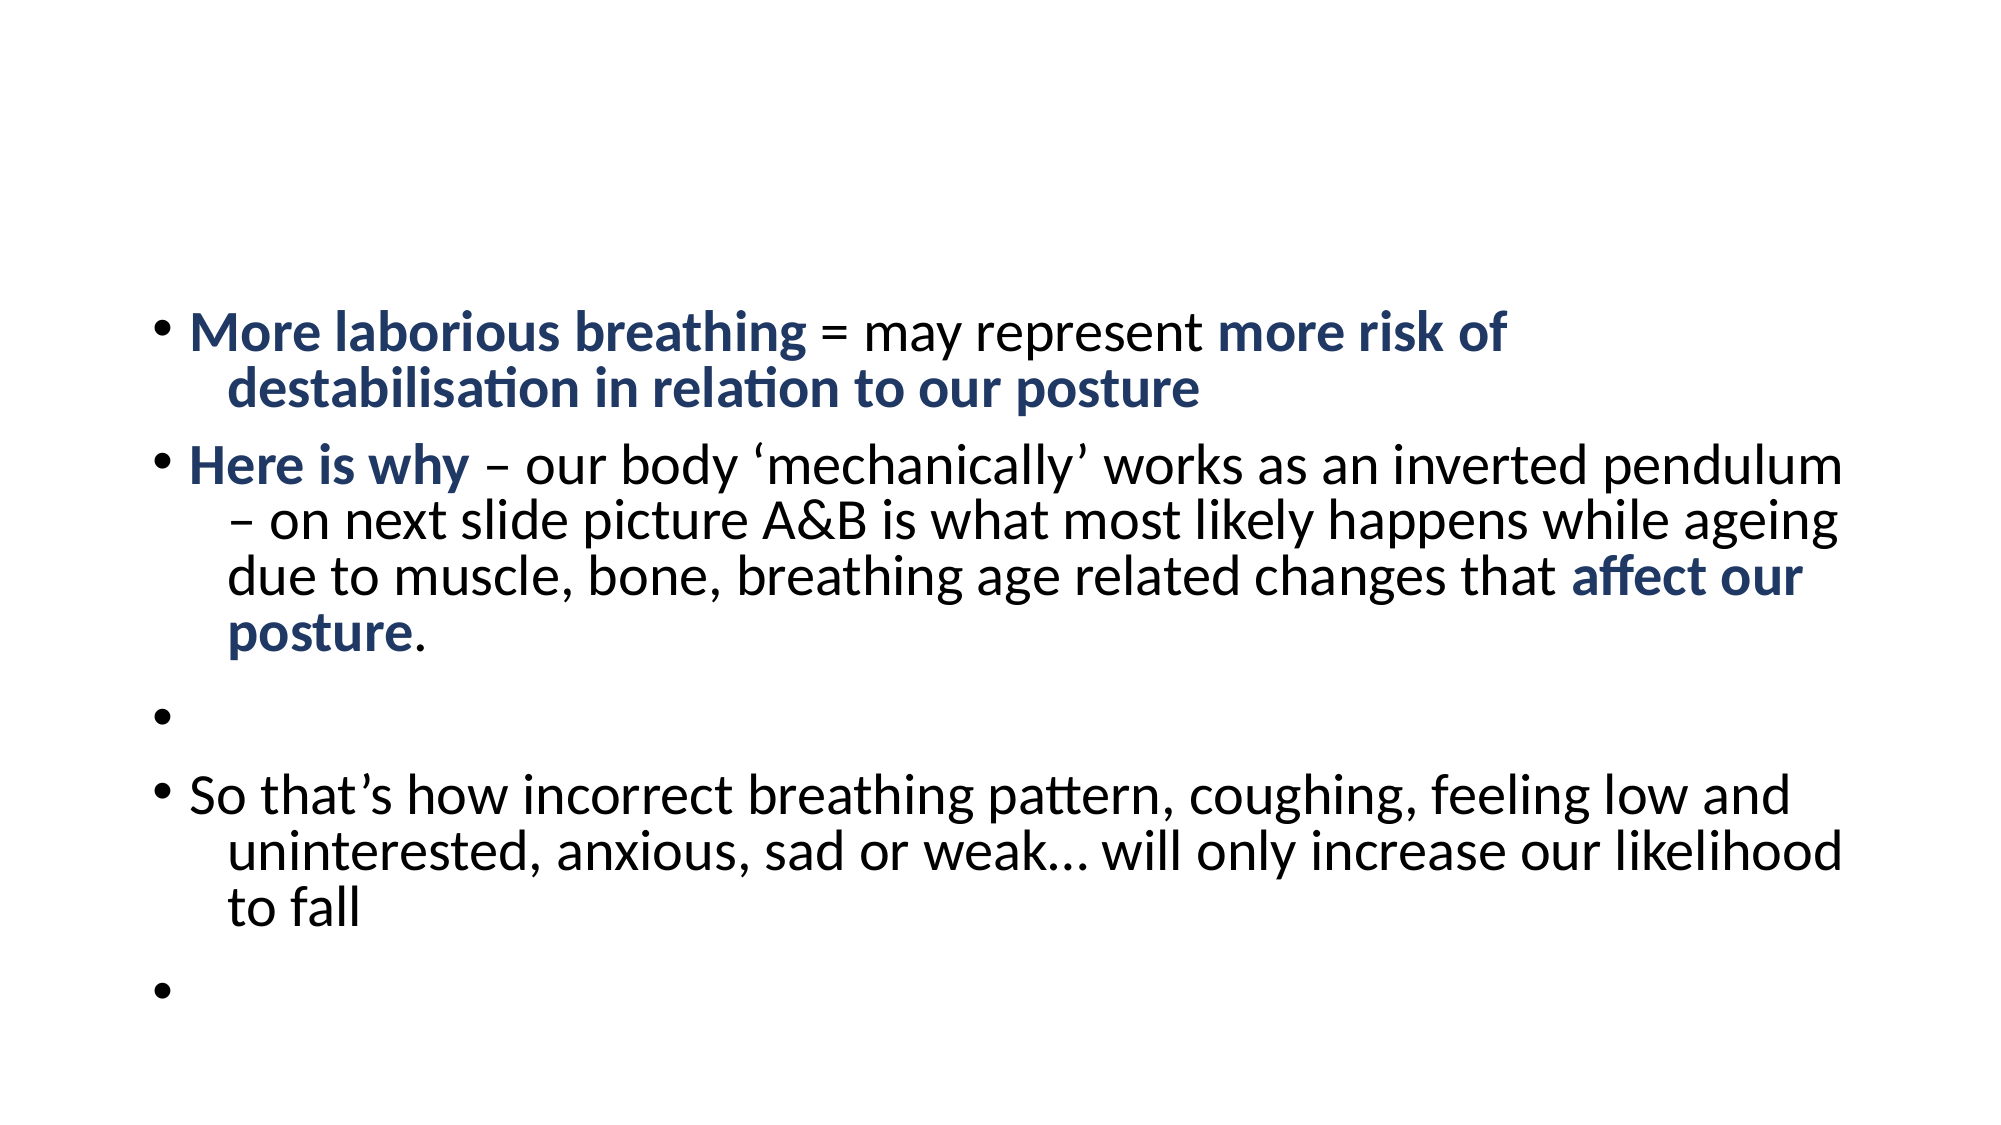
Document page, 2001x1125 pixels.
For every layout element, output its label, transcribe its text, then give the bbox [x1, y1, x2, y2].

list More laborious breathing = may represent more risk of destabilisation in relation to our posture Here is why – our body ‘mechanically’ works as an inverted pendulum – on next slide picture A&B is what most likely happens while ageing due to muscle, bone, breathing age related changes that affect our posture. So that’s how incorrect breathing pattern, coughing, feeling low and uninterested, anxious, sad or weak… will only increase our likelihood to fall [137, 299, 1863, 1014]
